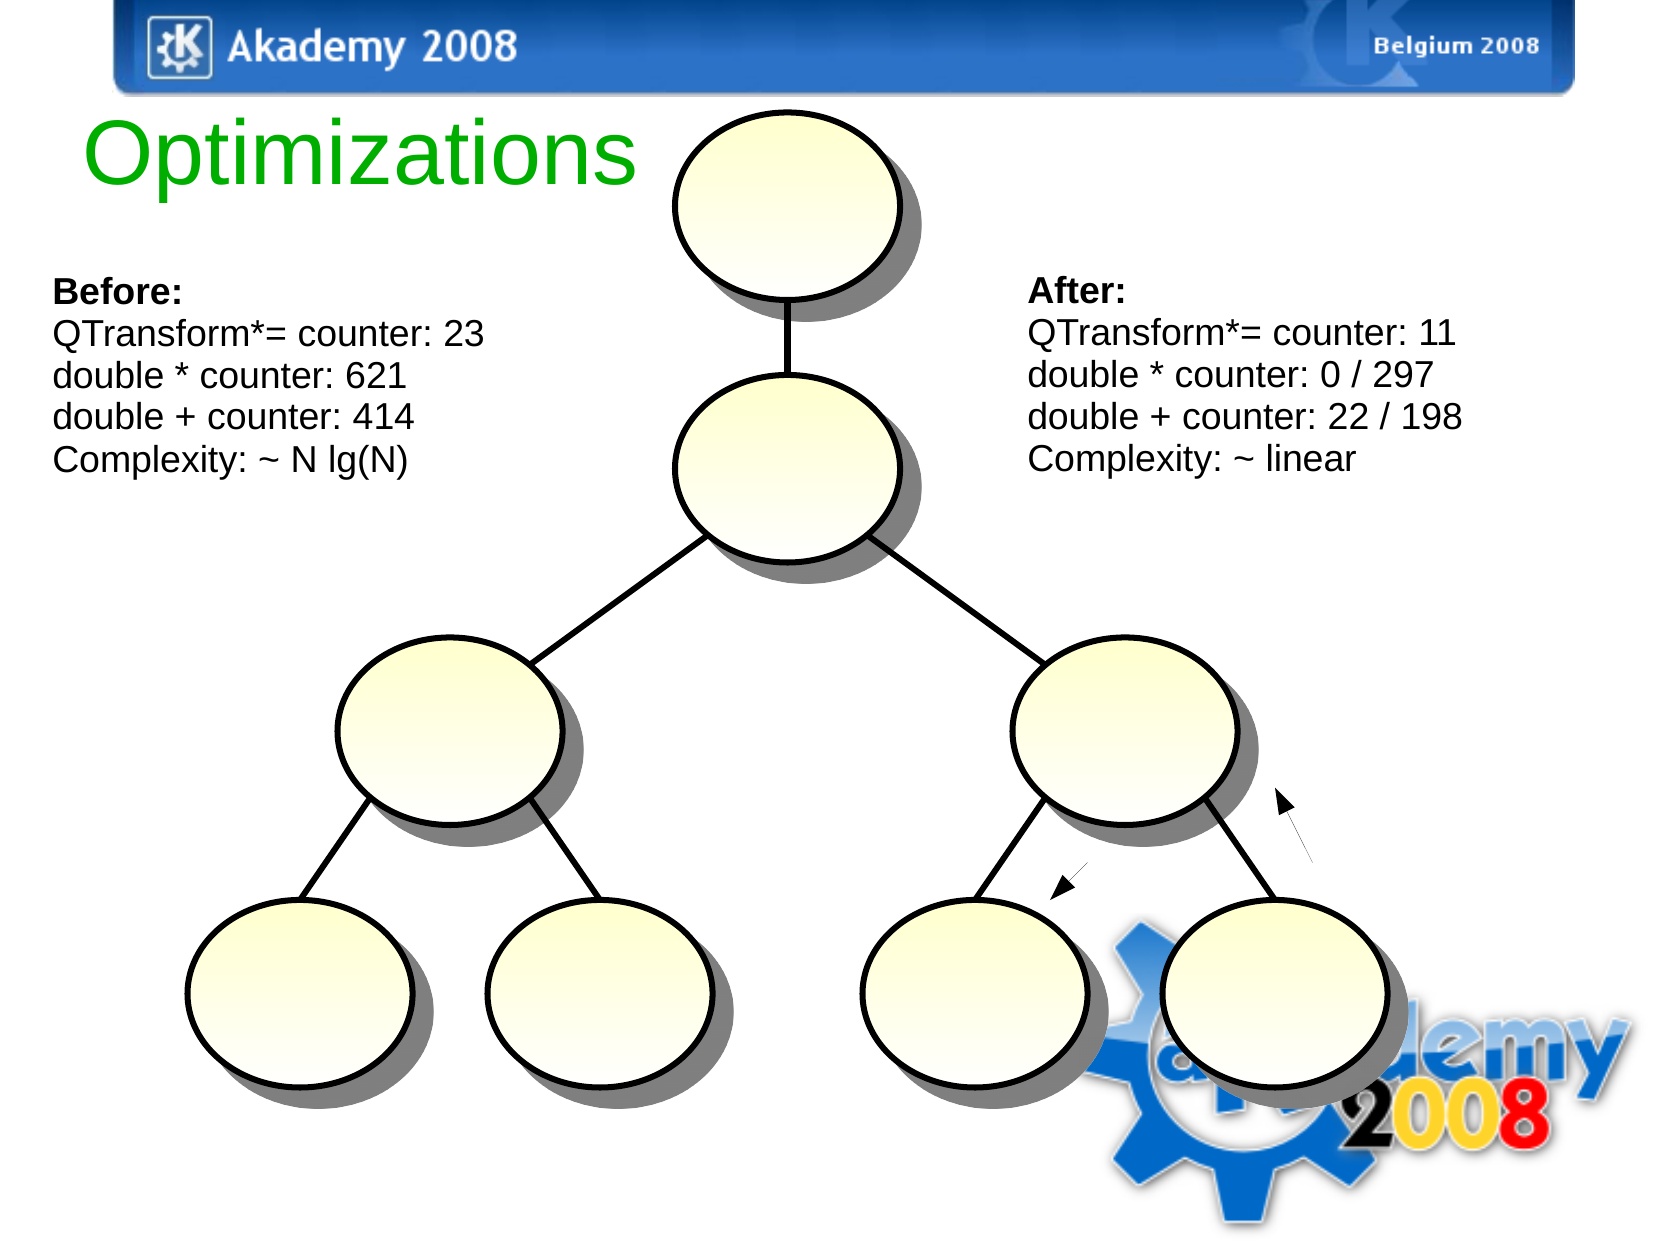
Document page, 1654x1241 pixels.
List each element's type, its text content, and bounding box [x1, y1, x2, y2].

text_box [1012, 637, 1238, 826]
text_box After: QTransform*= counter: 11 double * counter: 0 / 297 double + counter: 22 / 198 Complexity: ~ linear [1012, 262, 1613, 488]
text_box Before: QTransform*= counter: 23 double * counter: 621 double + counter: 414 Complexity: ~ N lg(N) [37, 262, 638, 488]
text_box [862, 899, 1088, 1088]
text_box [675, 112, 901, 300]
picture [1053, 913, 1654, 1241]
text_box [1162, 899, 1388, 1088]
picture [112, 0, 1575, 98]
text_box [487, 899, 713, 1088]
title Optimizations [82, 49, 1571, 257]
text_box [675, 374, 901, 563]
text_box [187, 899, 413, 1088]
text_box [337, 637, 563, 826]
